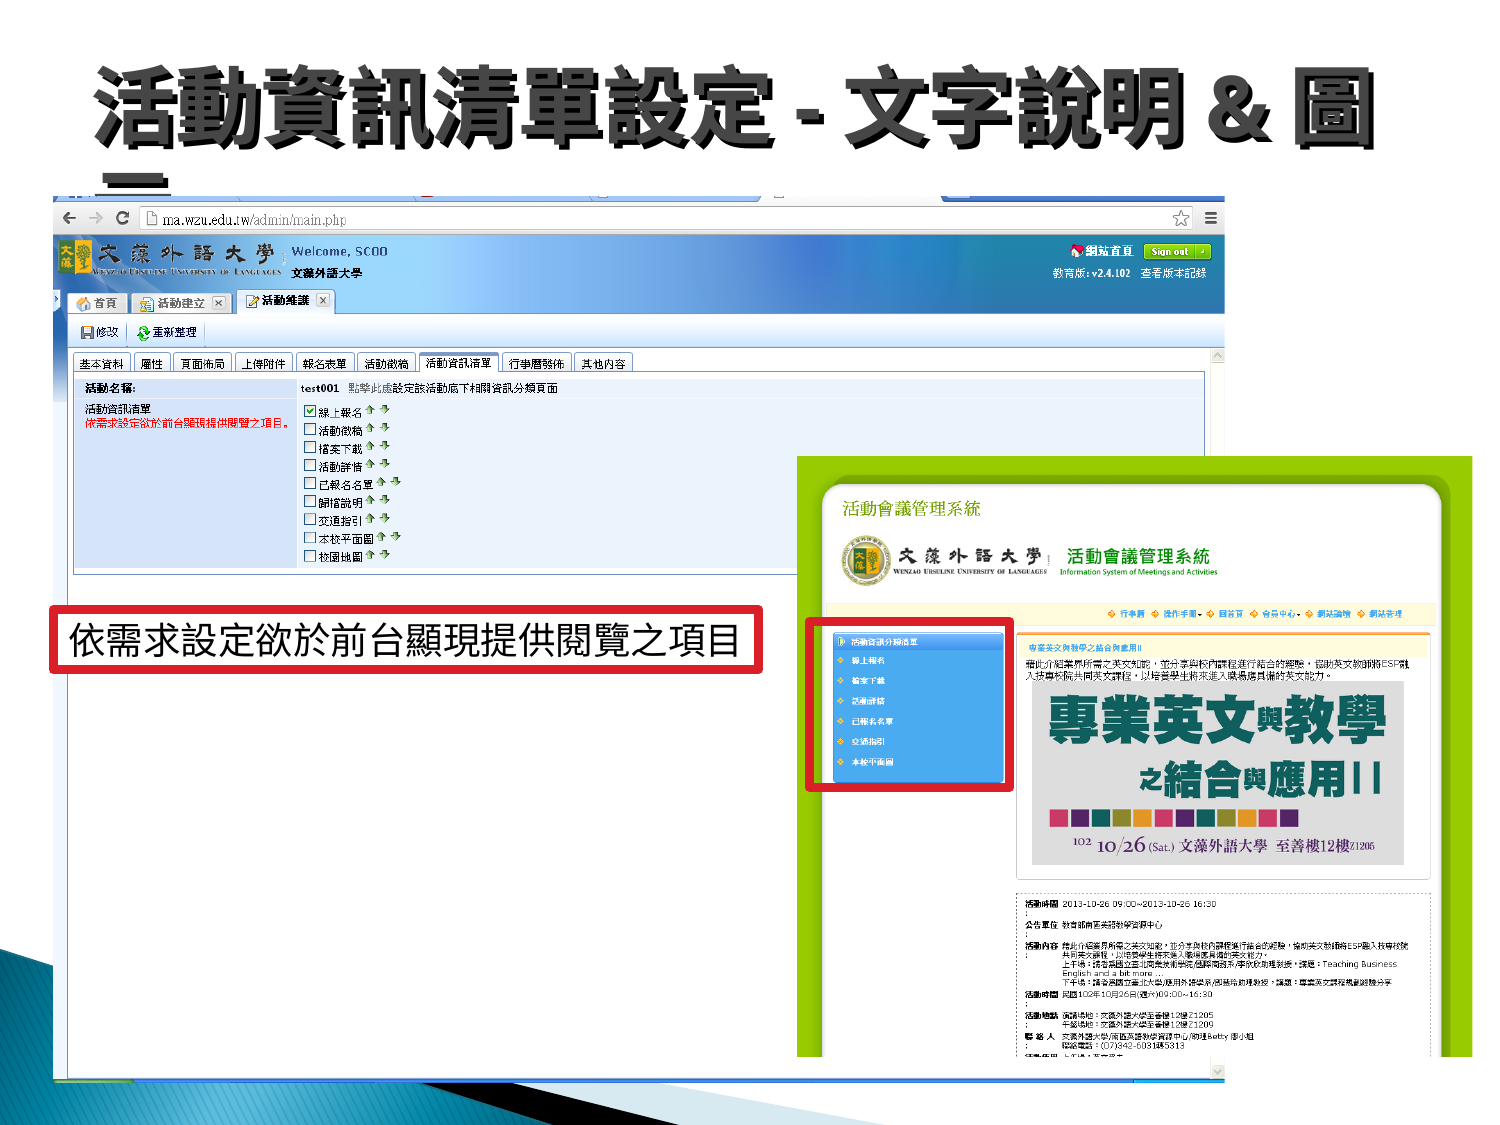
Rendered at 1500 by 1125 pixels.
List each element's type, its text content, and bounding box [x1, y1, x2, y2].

title 活動資訊清單設定-文字說明&圖示 [75, 45, 1426, 233]
picture [53, 196, 1473, 1083]
text_box 依需求設定欲於前台顯現提供閱覽之項目 [53, 610, 758, 670]
